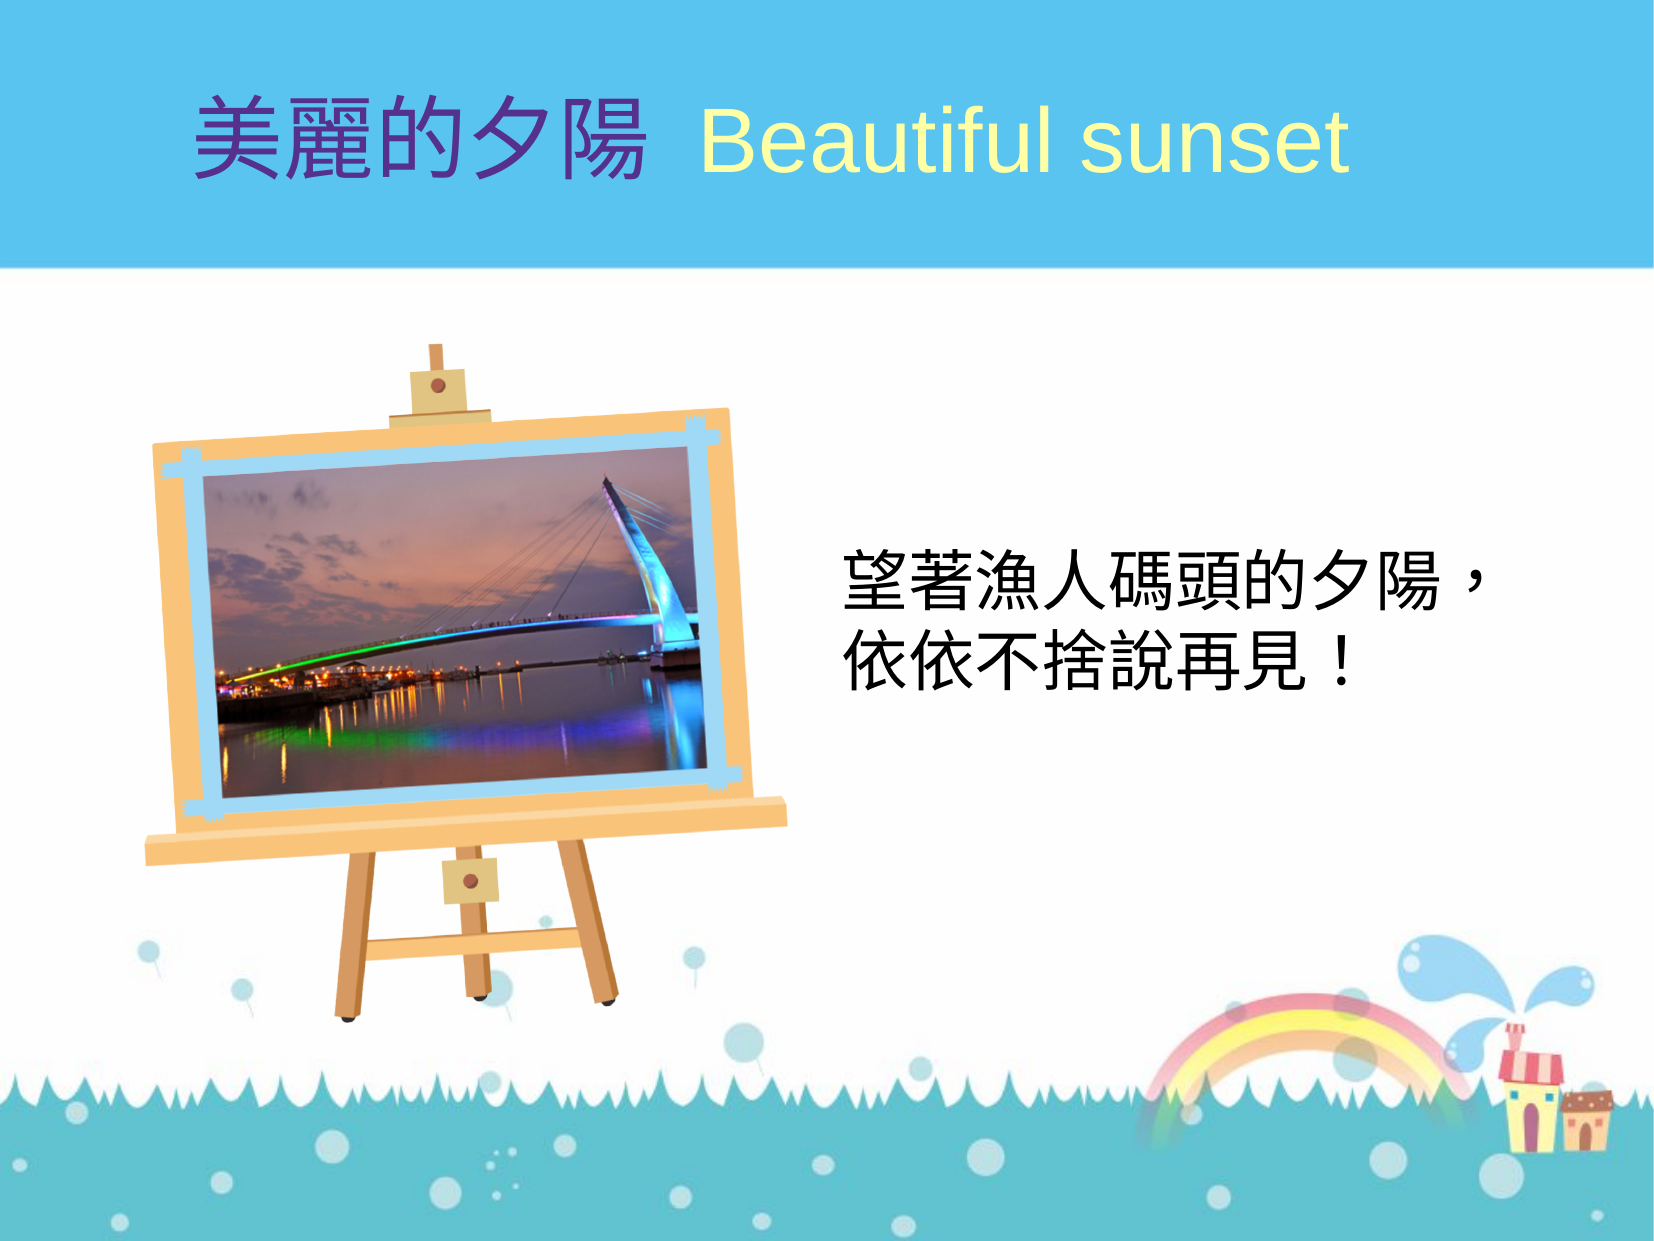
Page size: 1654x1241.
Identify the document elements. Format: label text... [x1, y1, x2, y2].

text_box 美麗的夕陽 Beautiful sunset [177, 59, 1506, 196]
text_box 望著漁人碼頭的夕陽，依依不捨說再見！ [826, 531, 1536, 756]
picture [0, 0, 1654, 1241]
